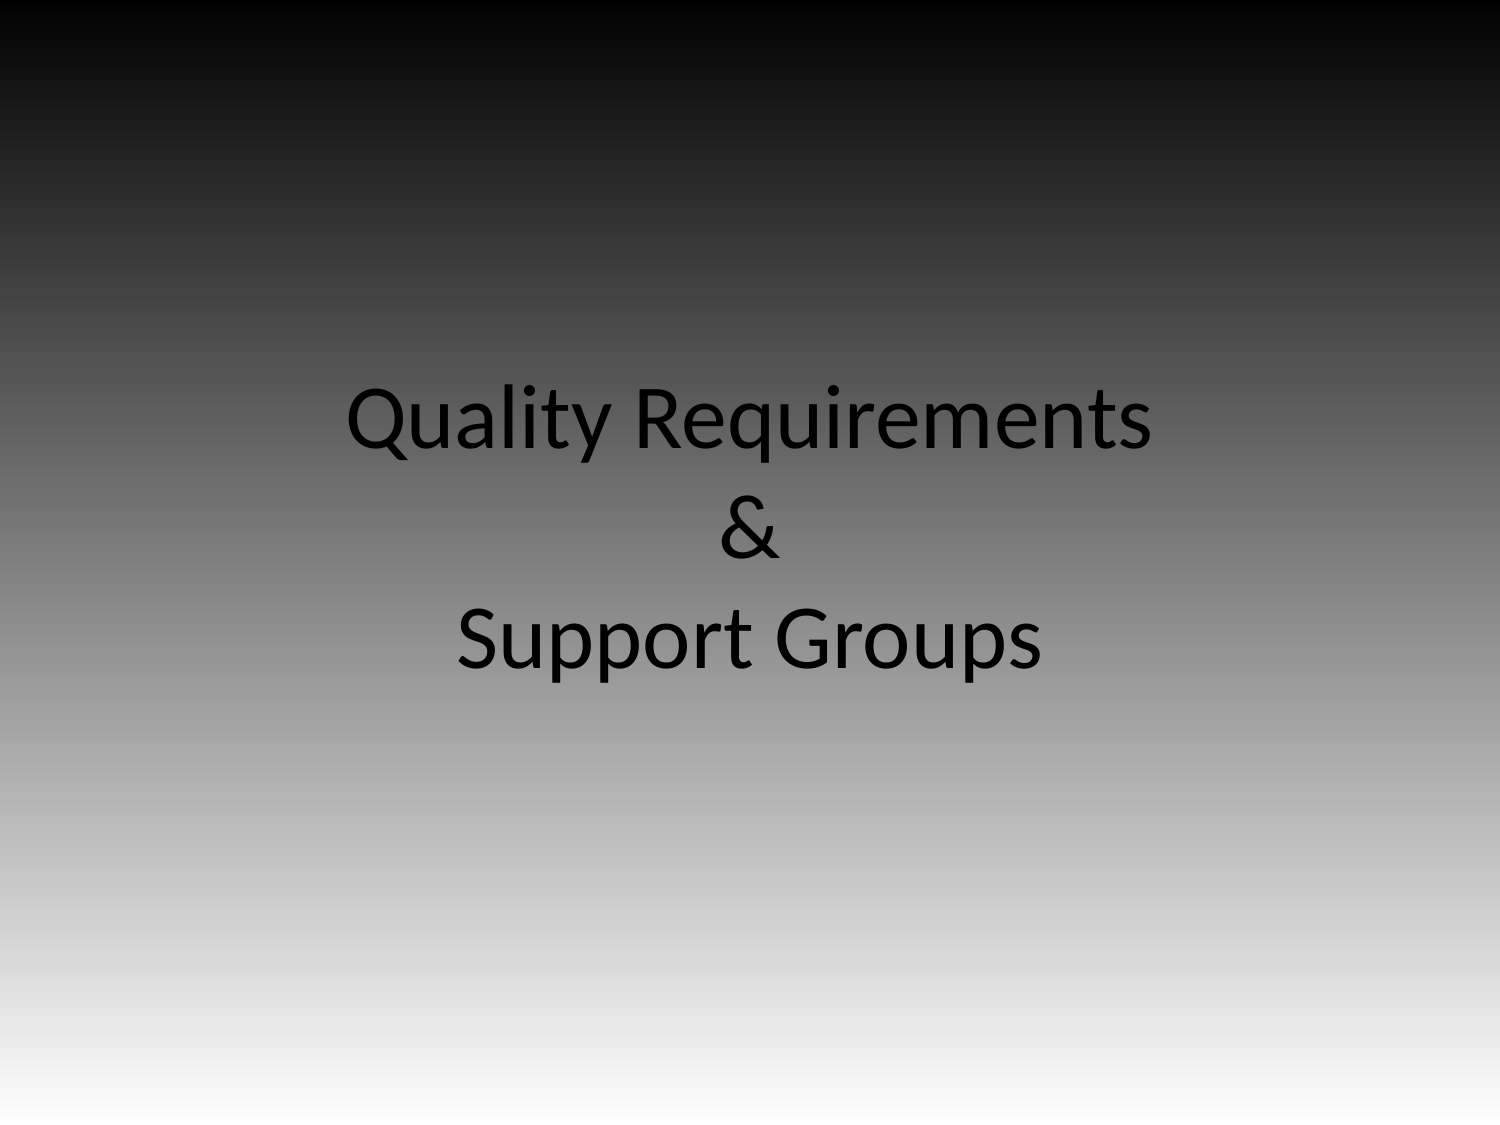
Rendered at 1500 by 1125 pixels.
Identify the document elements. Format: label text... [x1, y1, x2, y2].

title Quality Requirements & Support Groups [112, 349, 1388, 591]
subtitle [225, 637, 1275, 925]
